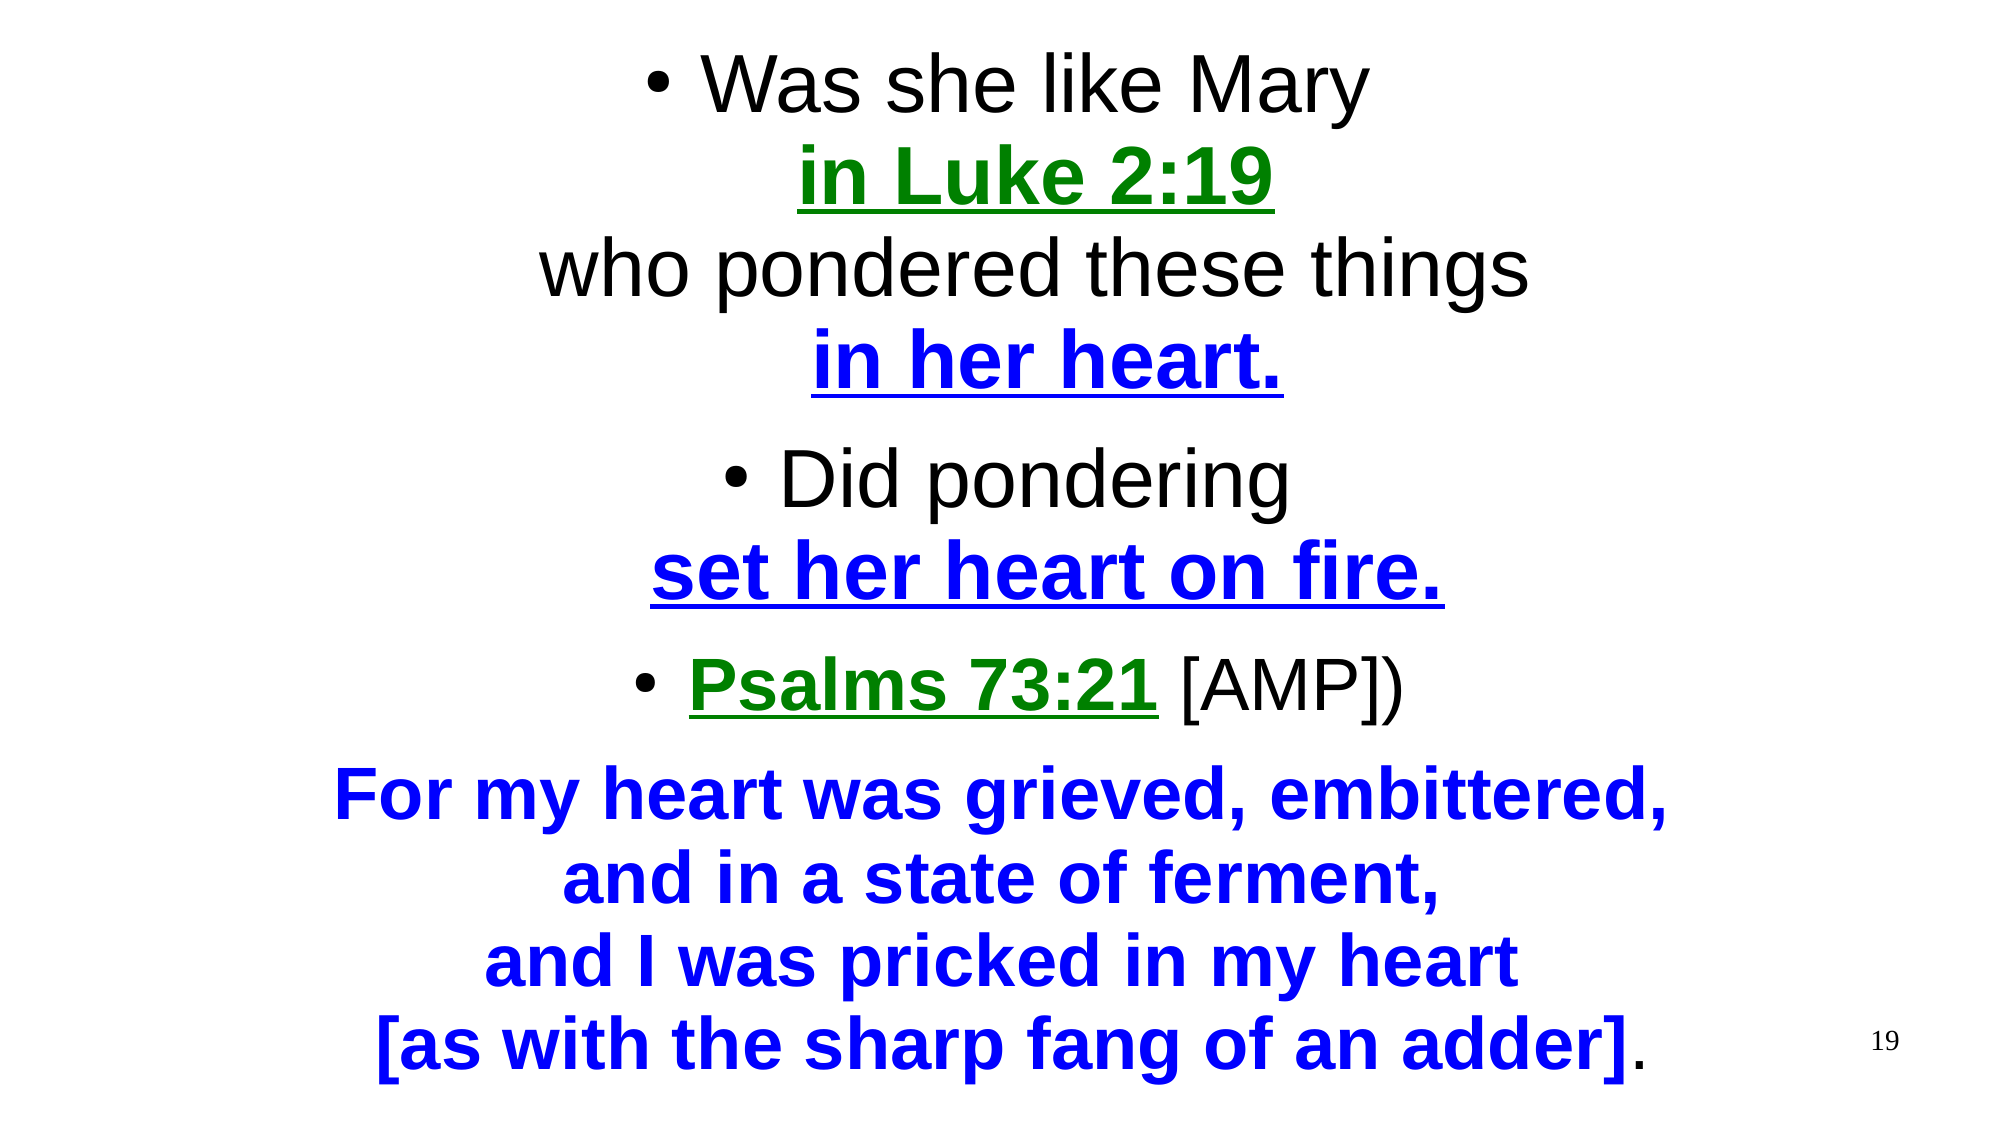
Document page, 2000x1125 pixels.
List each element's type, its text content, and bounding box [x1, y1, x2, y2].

list Was she like Mary in Luke 2:19 who pondered these things in her heart. Did pondering set her heart on fire. Psalms 73:21 [AMP]) For my heart was grieved, embittered, and in a state of ferment, and I was pricked in my heart [as with the sharp fang of an adder]. [37, 37, 1988, 1088]
